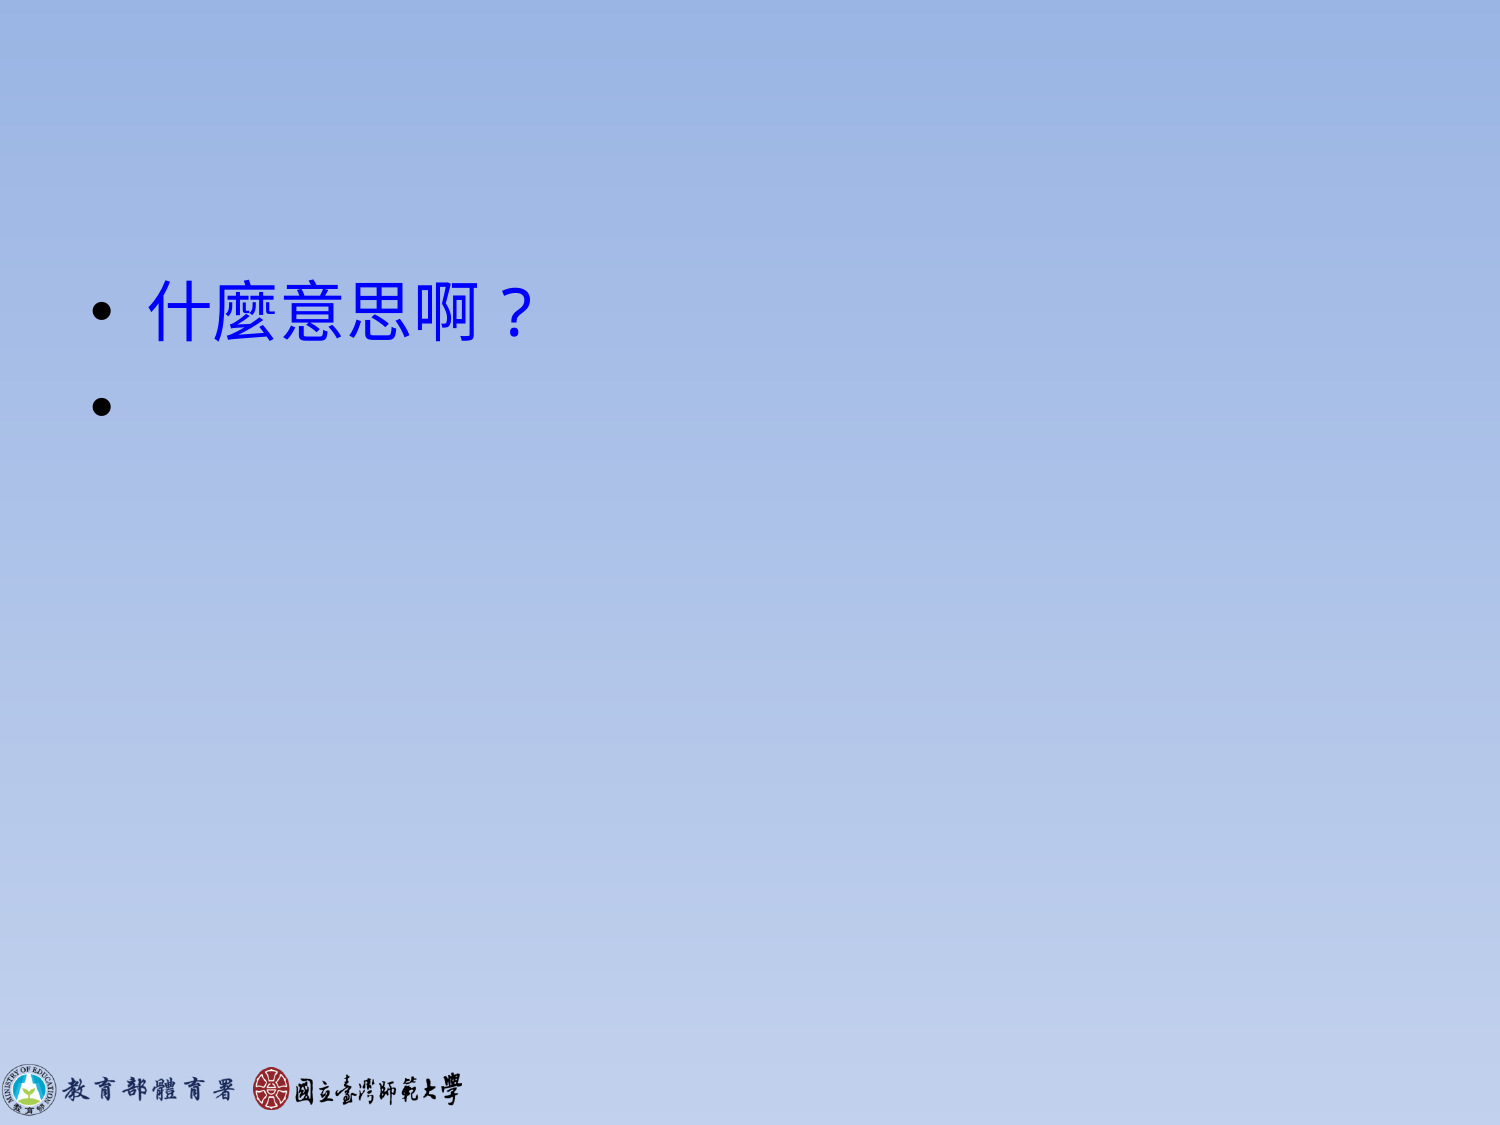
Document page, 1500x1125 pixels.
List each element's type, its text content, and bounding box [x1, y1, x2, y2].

list 什麼意思啊? [75, 262, 1426, 1005]
